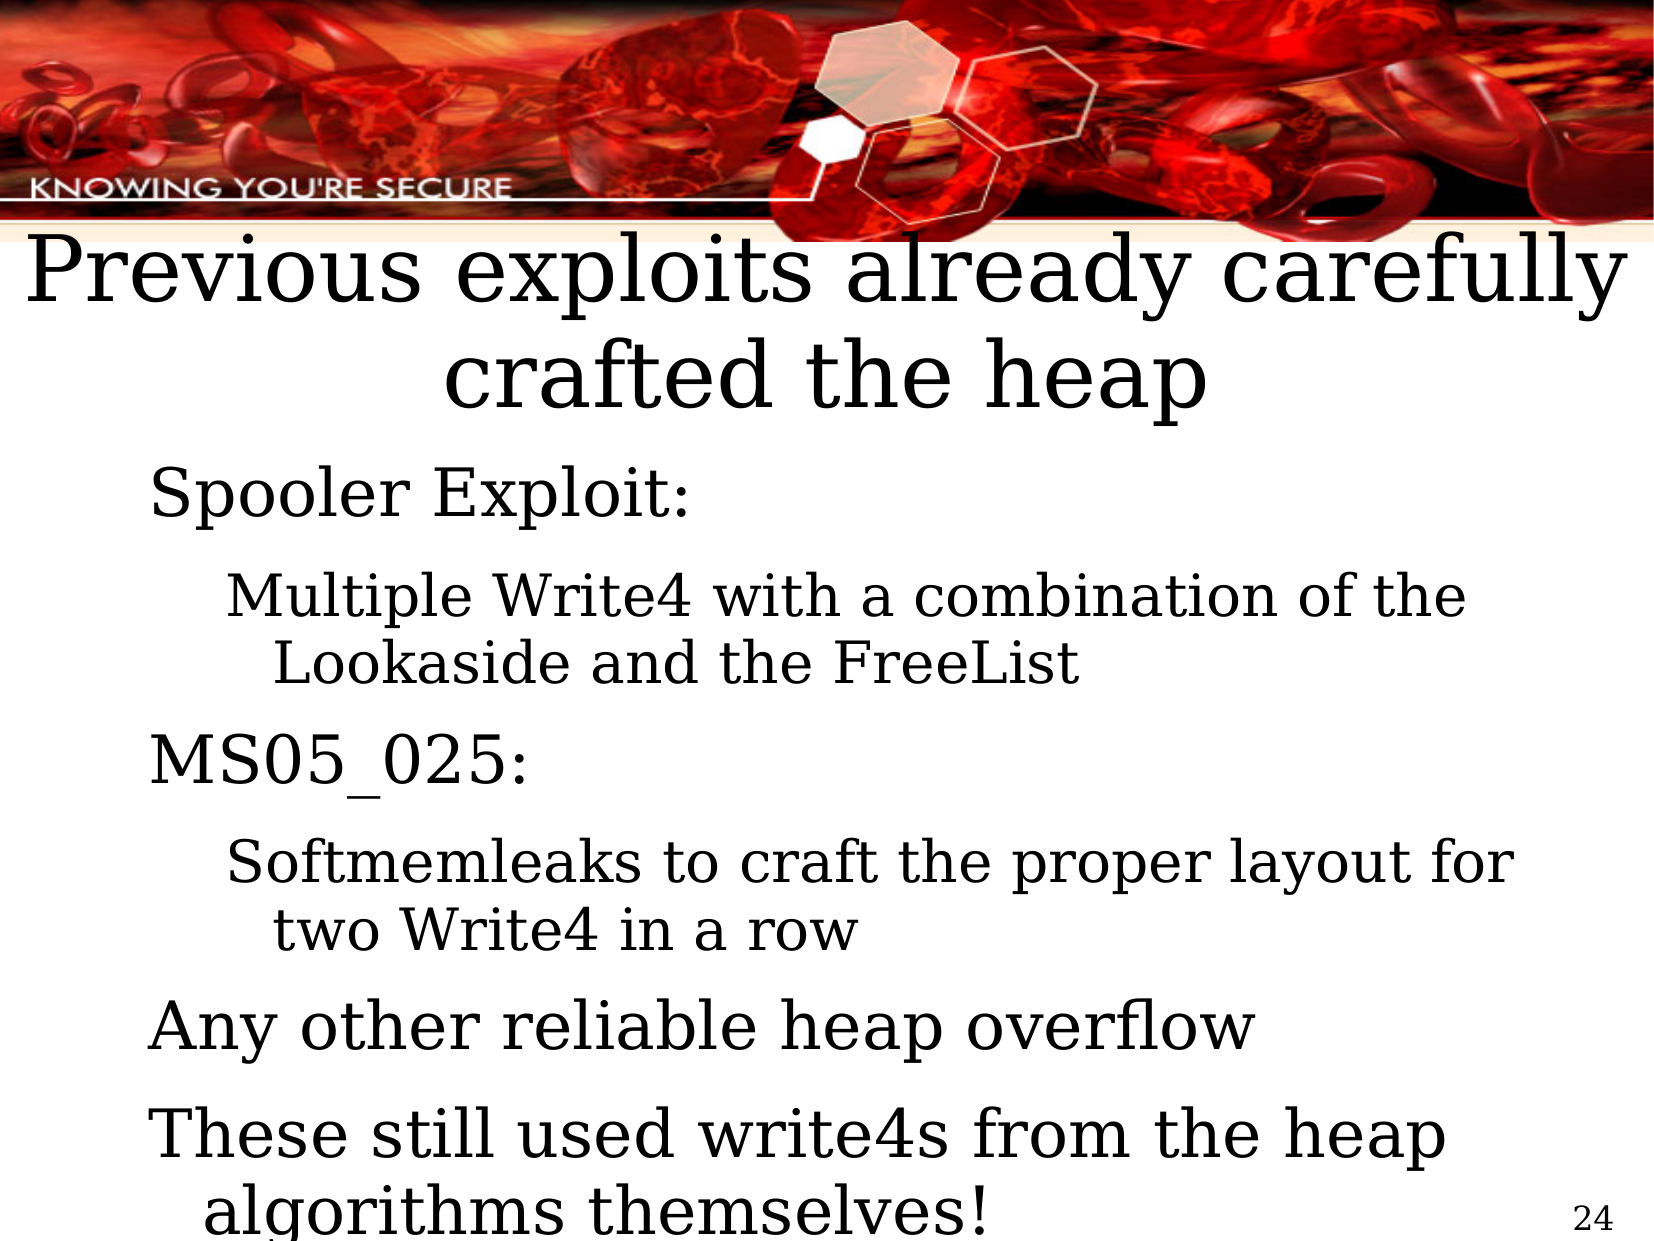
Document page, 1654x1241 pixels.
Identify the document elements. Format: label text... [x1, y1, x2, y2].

list Spooler Exploit: Multiple Write4 with a combination of the Lookaside and the FreeList MS05_025: Softmemleaks to craft the proper layout for two Write4 in a row Any other reliable heap overflow These still used write4s from the heap algorithms themselves! [131, 454, 1544, 1241]
picture [0, 0, 1654, 215]
title Previous exploits already carefully crafted the heap [0, 215, 1654, 430]
